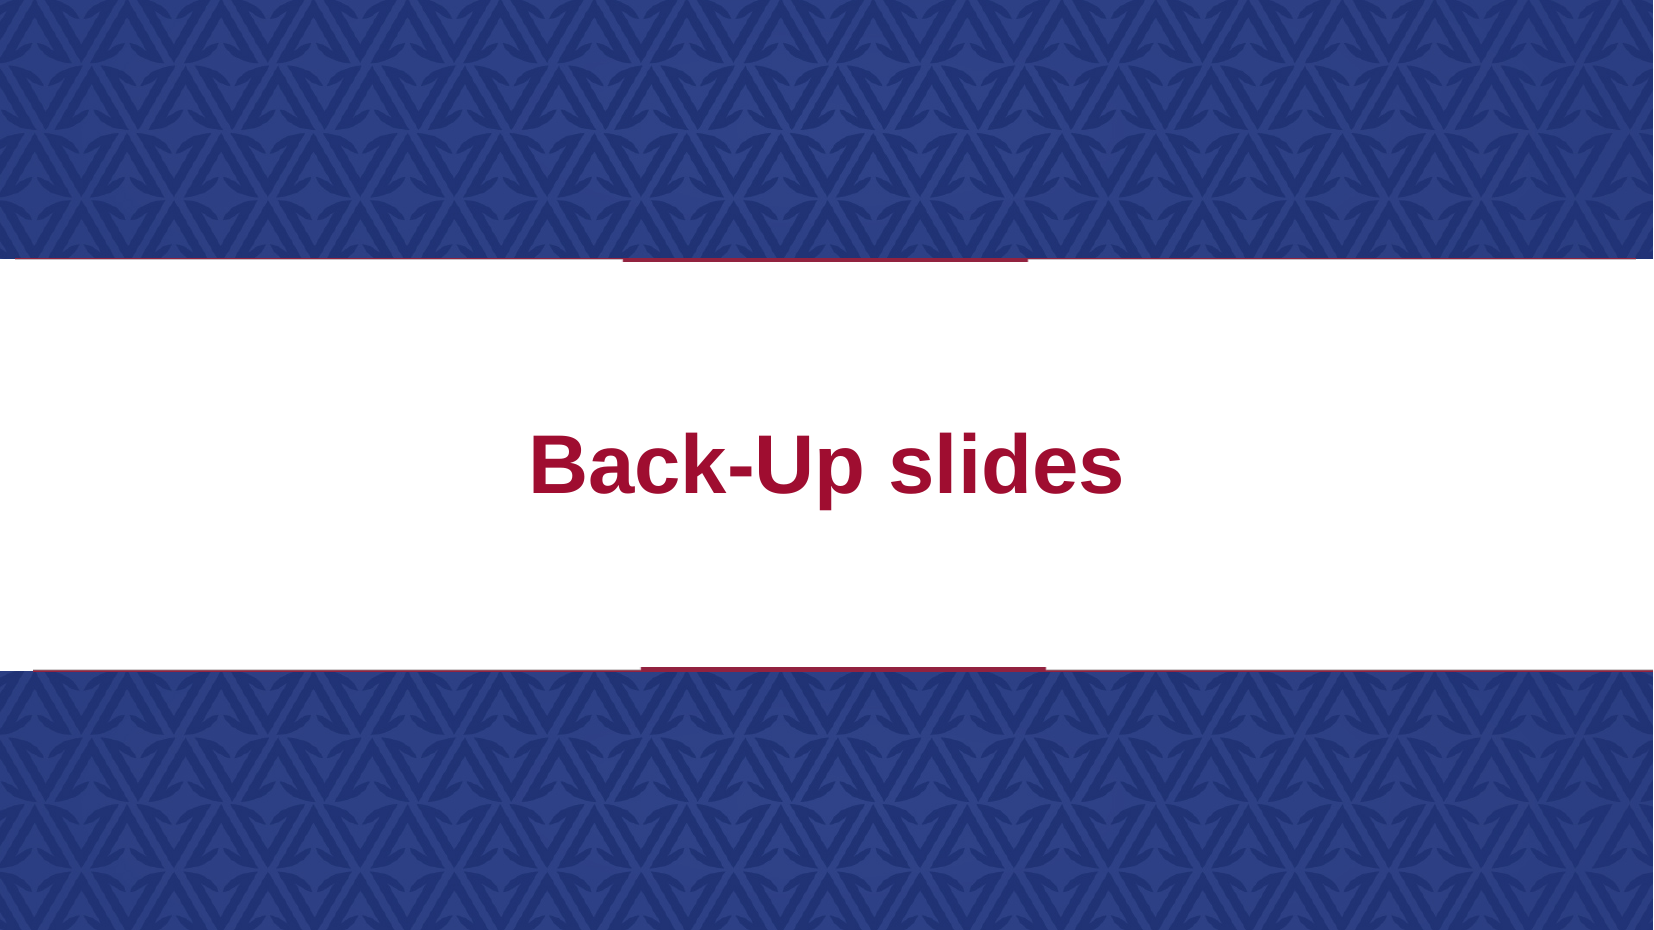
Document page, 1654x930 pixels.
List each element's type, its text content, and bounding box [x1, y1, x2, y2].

text_box Back-Up slides [54, 411, 1599, 519]
picture [0, 0, 1653, 262]
picture [0, 667, 1653, 930]
